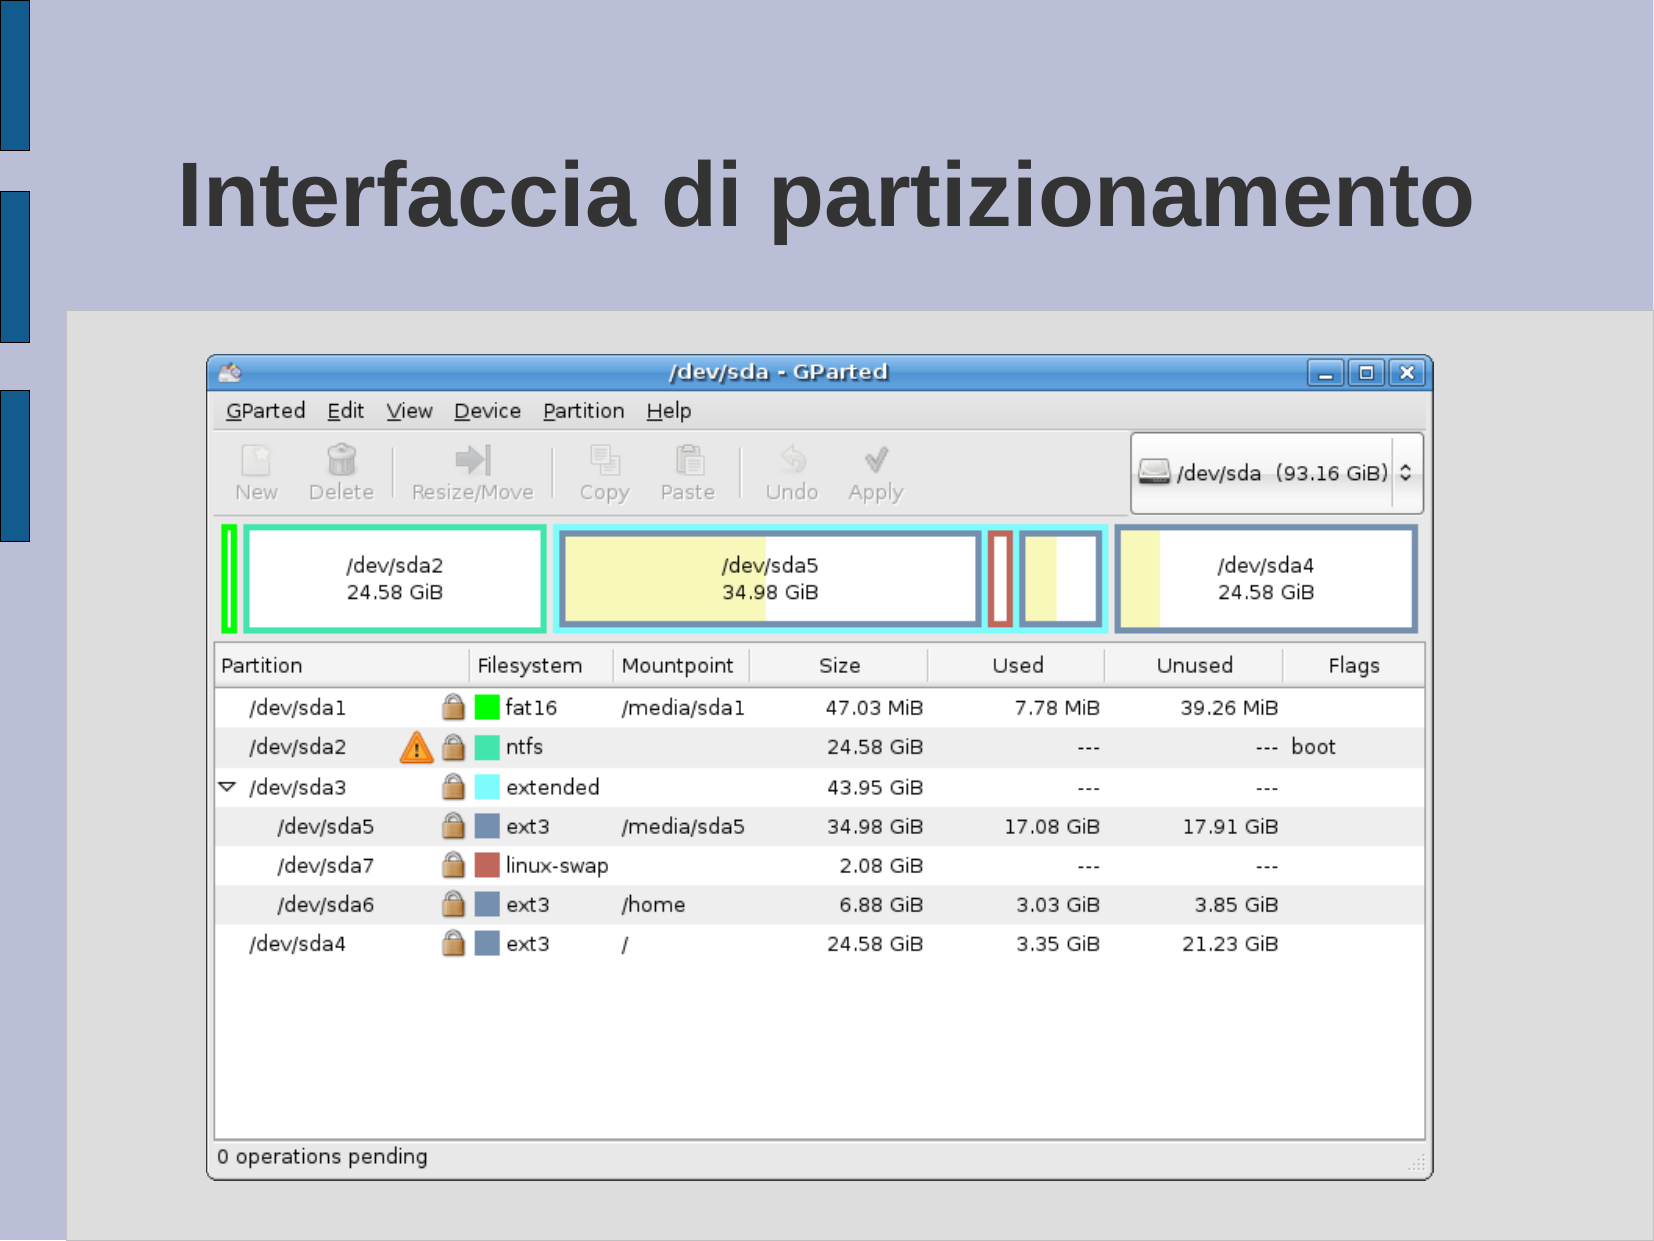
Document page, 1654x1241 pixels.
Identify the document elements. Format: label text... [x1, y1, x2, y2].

list [121, 344, 1534, 1164]
title Interfaccia di partizionamento [121, 91, 1534, 299]
picture [206, 354, 1434, 1181]
